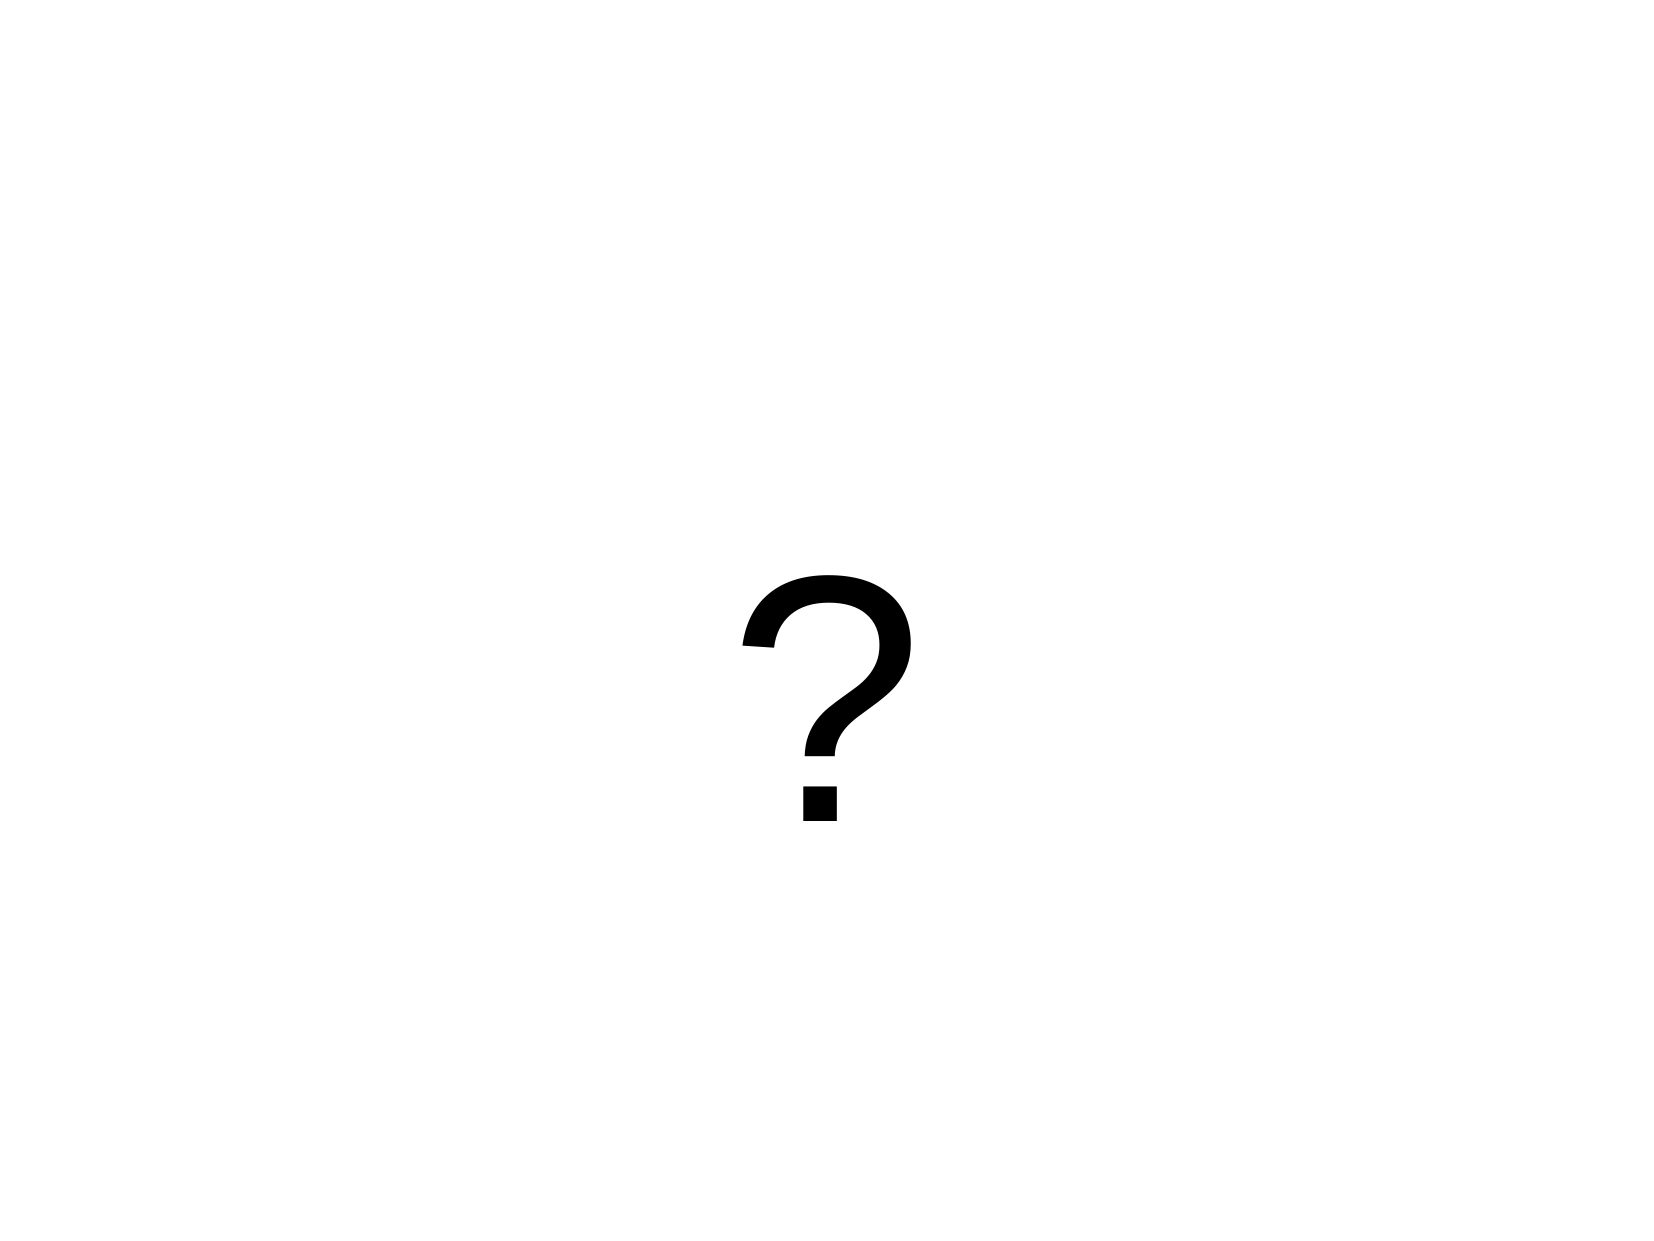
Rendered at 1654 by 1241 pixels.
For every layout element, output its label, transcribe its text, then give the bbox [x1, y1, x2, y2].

subtitle ? [82, 297, 1571, 1102]
